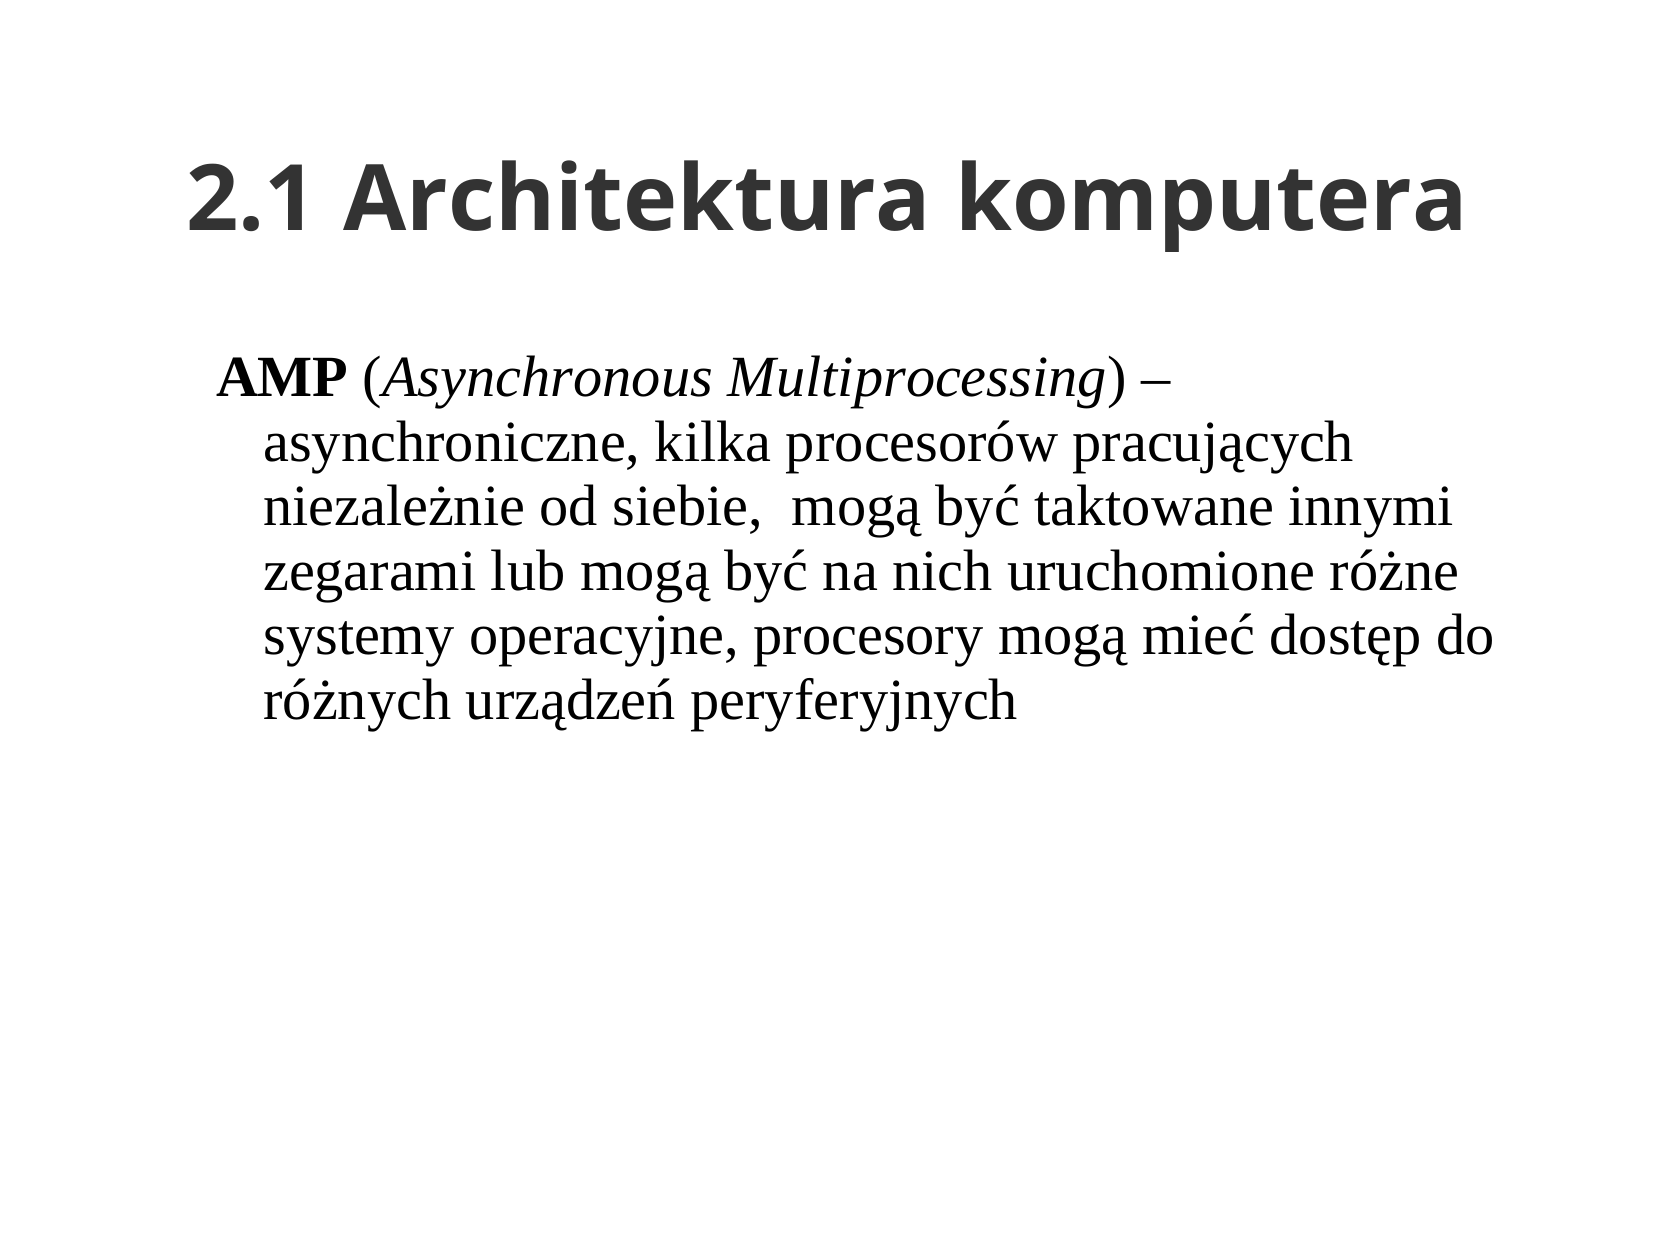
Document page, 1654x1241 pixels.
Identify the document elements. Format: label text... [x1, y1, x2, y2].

title 2.1 Architektura komputera [121, 91, 1534, 299]
list AMP (Asynchronous Multiprocessing) – asynchroniczne, kilka procesorów pracujących niezależnie od siebie, mogą być taktowane innymi zegarami lub mogą być na nich uruchomione różne systemy operacyjne, procesory mogą mieć dostęp do różnych urządzeń peryferyjnych [121, 344, 1534, 1127]
